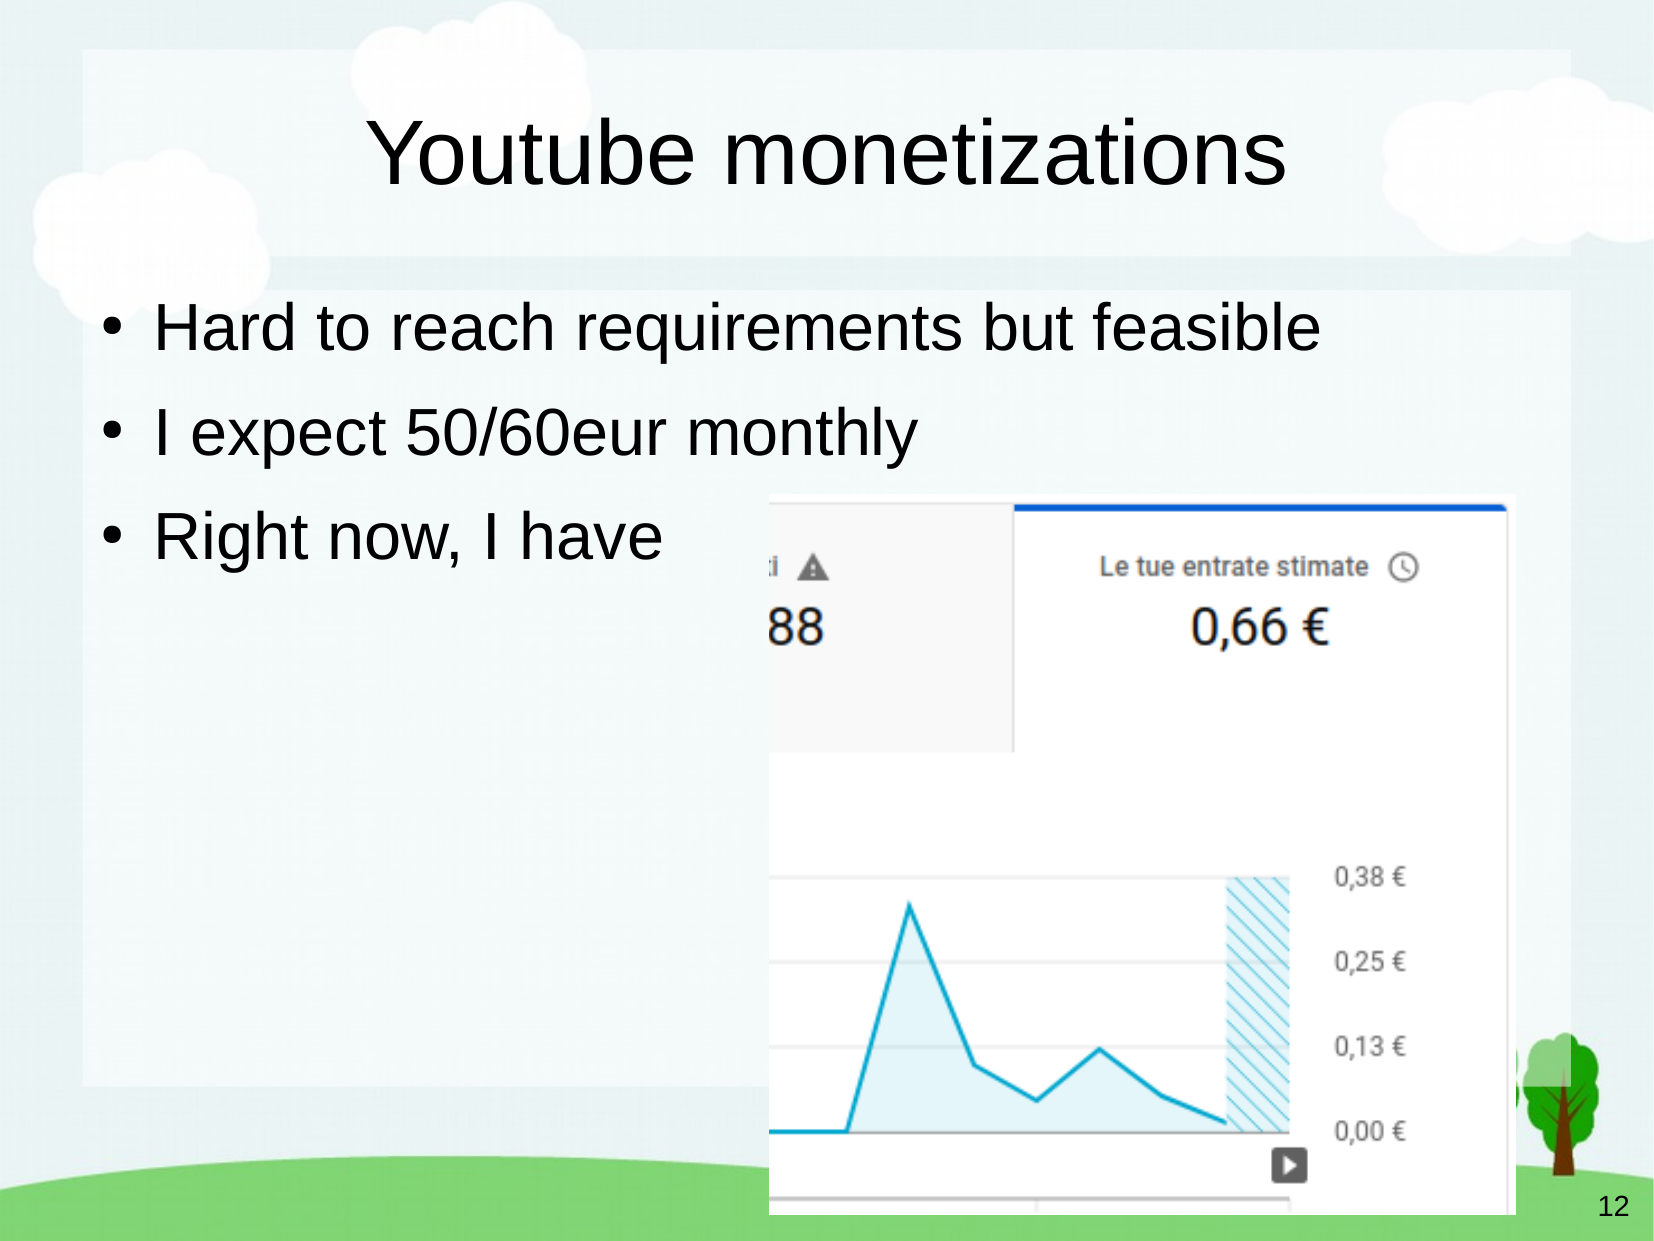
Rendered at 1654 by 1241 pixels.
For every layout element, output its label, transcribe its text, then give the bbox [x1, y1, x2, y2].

list Hard to reach requirements but feasible I expect 50/60eur monthly Right now, I have [82, 290, 1571, 1087]
title Youtube monetizations [82, 49, 1571, 257]
picture [0, 0, 1654, 1241]
